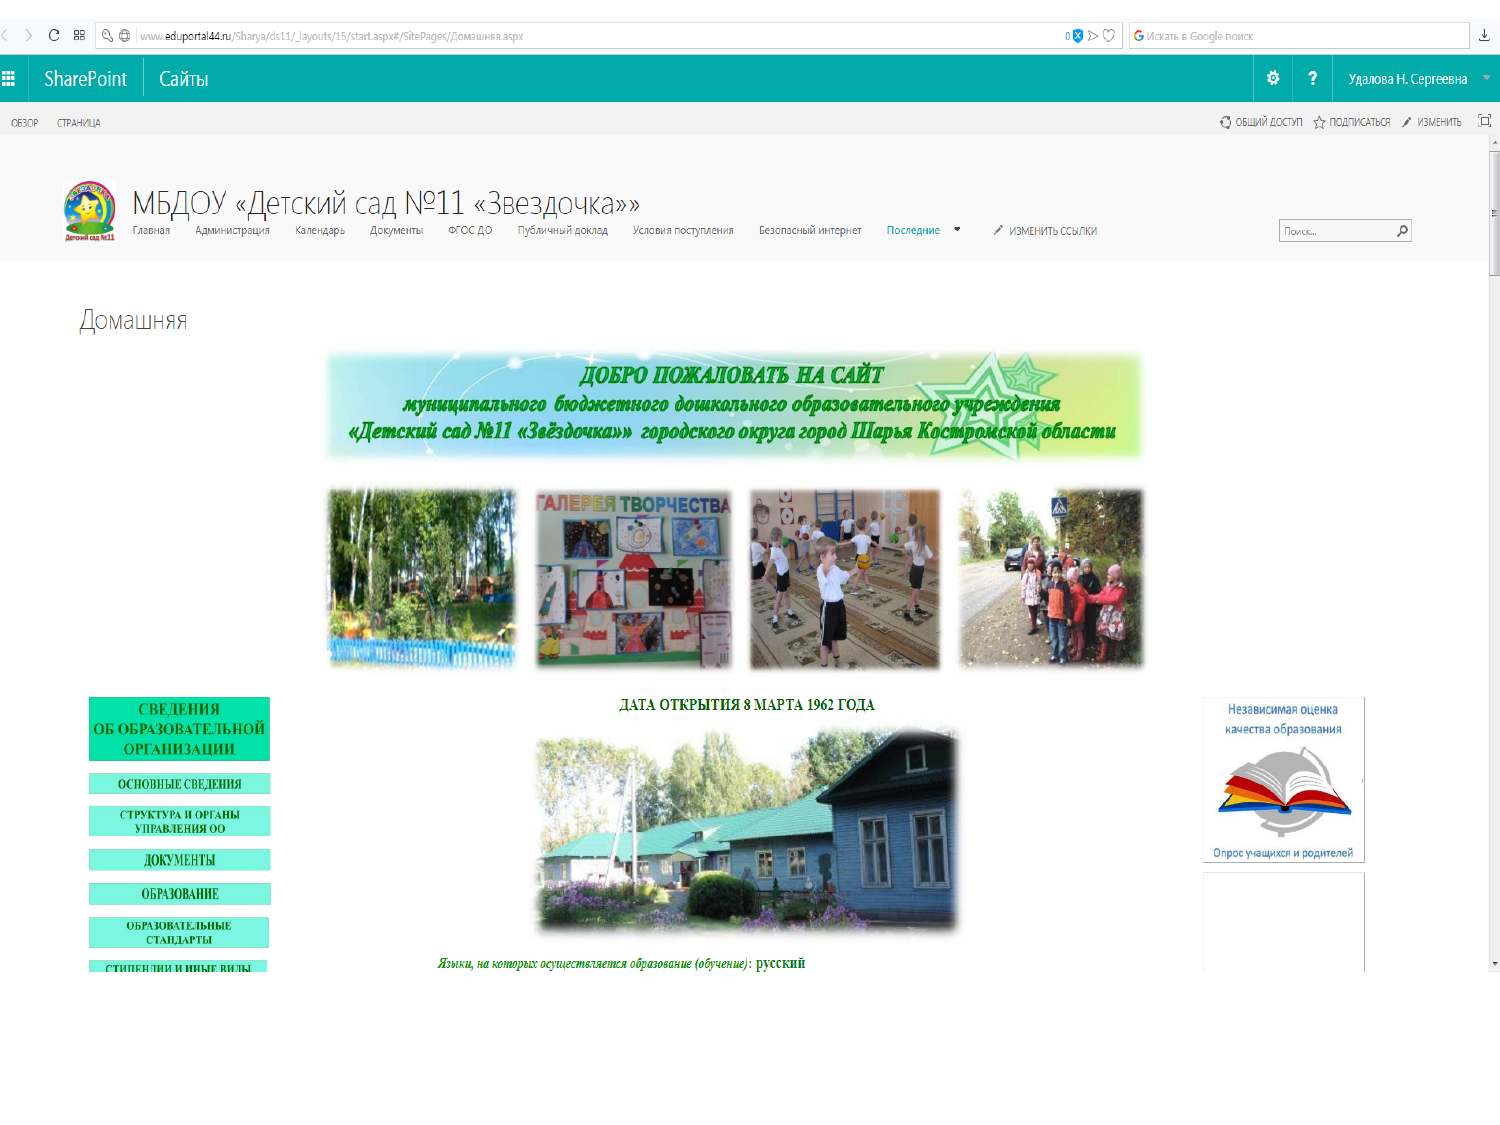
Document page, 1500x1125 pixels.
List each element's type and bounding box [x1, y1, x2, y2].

picture [0, 19, 1500, 972]
